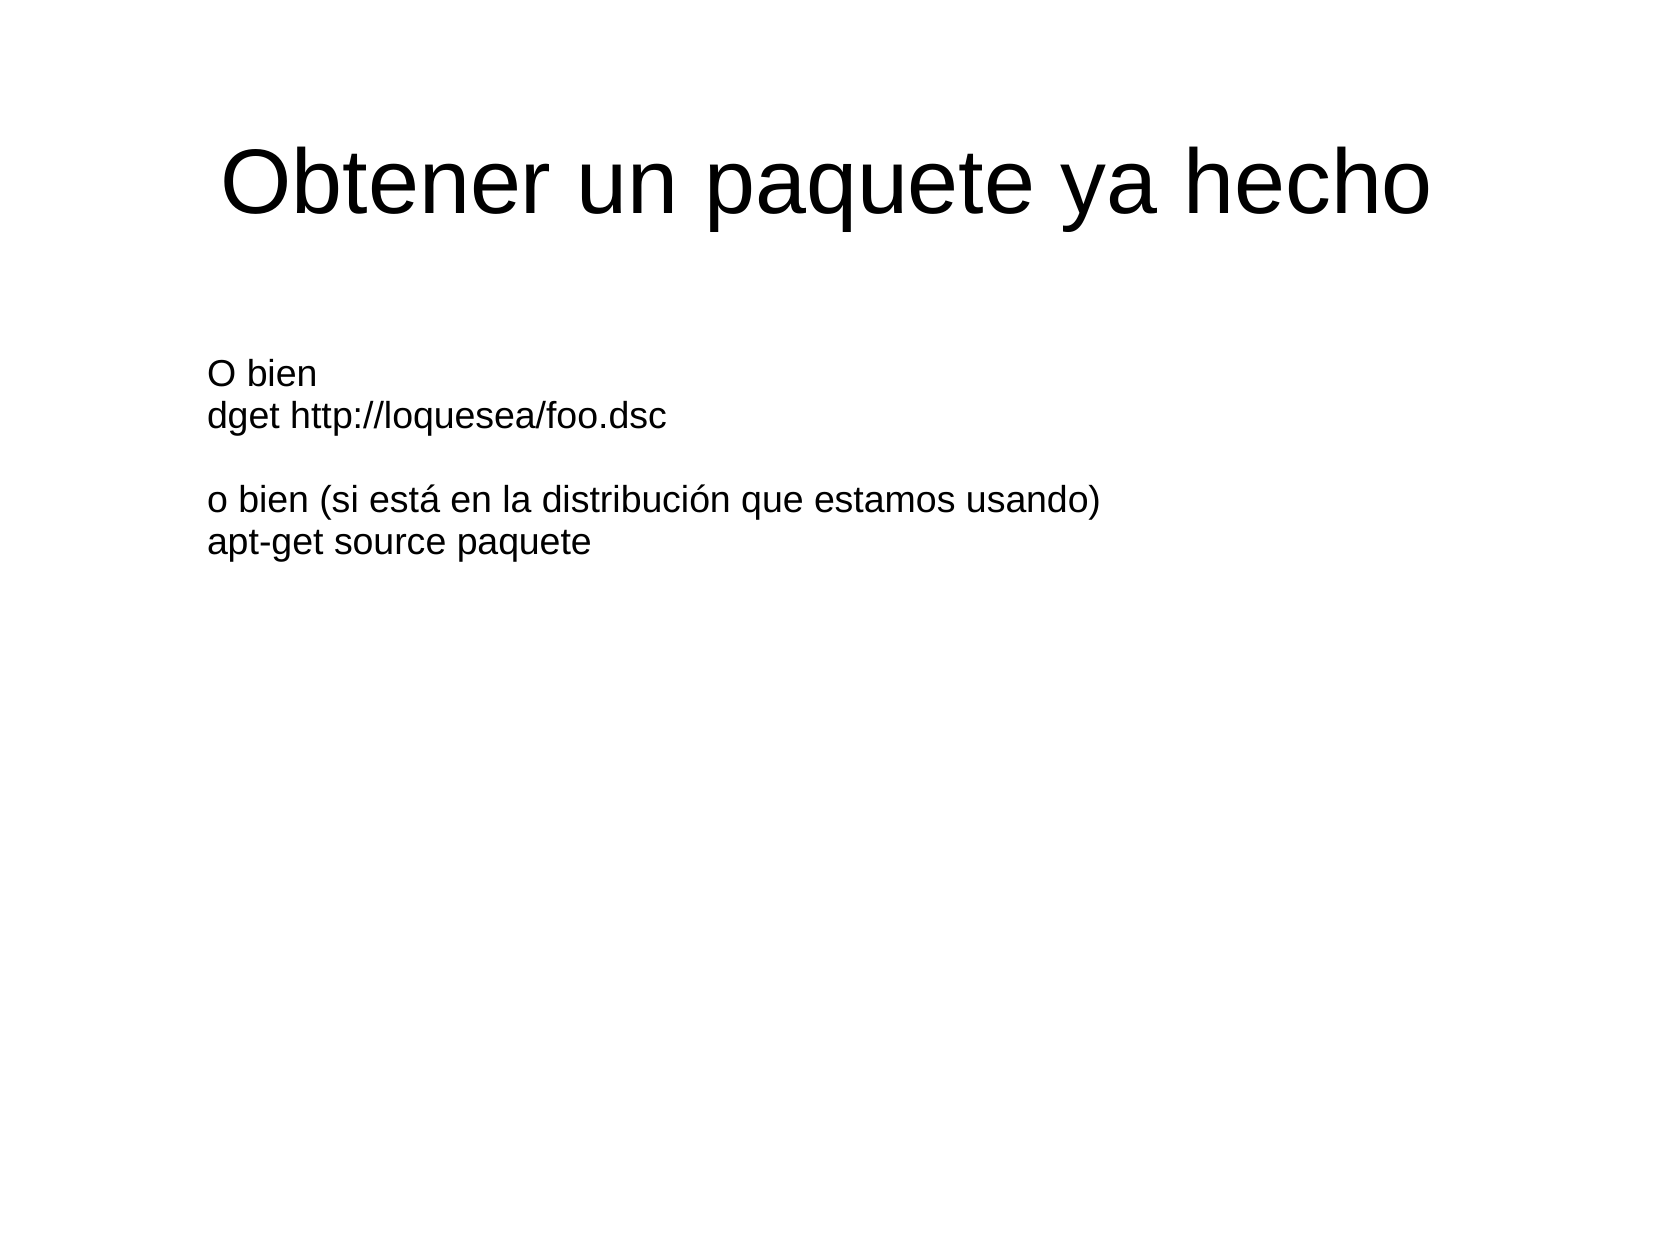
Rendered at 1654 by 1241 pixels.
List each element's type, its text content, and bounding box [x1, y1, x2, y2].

list O bien dget http://loquesea/foo.dsc o bien (si está en la distribución que estamos usando) apt-get source paquete [121, 344, 1534, 1127]
title Obtener un paquete ya hecho [121, 102, 1534, 311]
